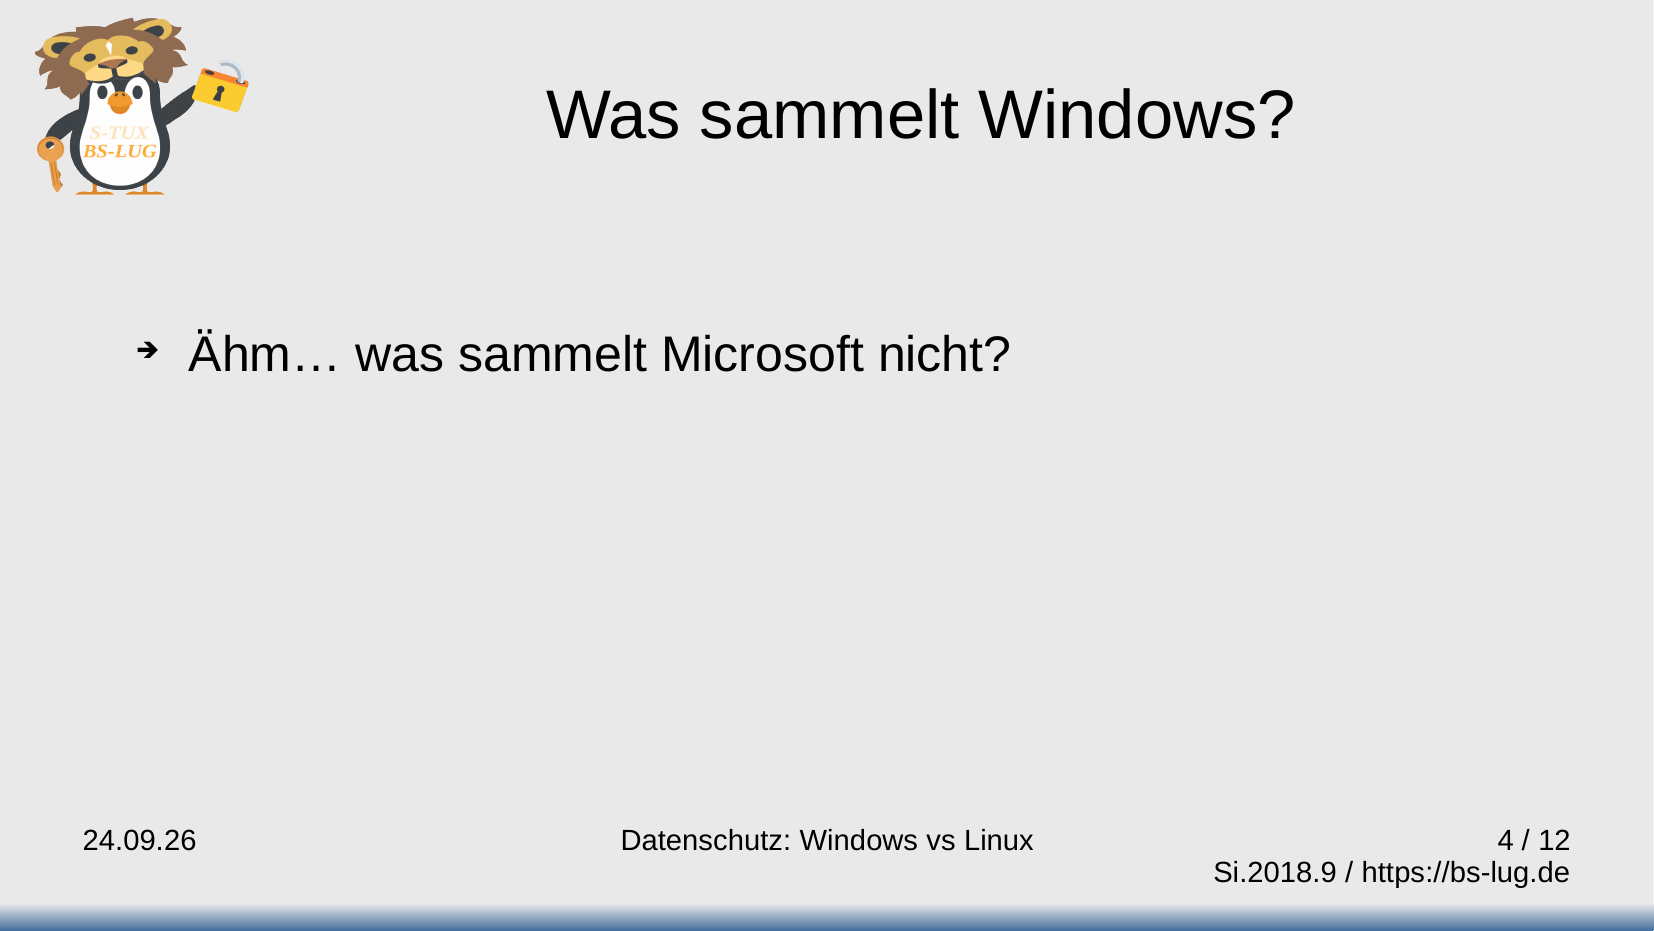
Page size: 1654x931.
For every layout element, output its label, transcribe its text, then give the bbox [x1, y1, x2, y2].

title Was sammelt Windows? [271, 37, 1571, 193]
picture [35, 17, 249, 211]
list Ähm… was sammelt Microsoft nicht? [118, 248, 1571, 758]
